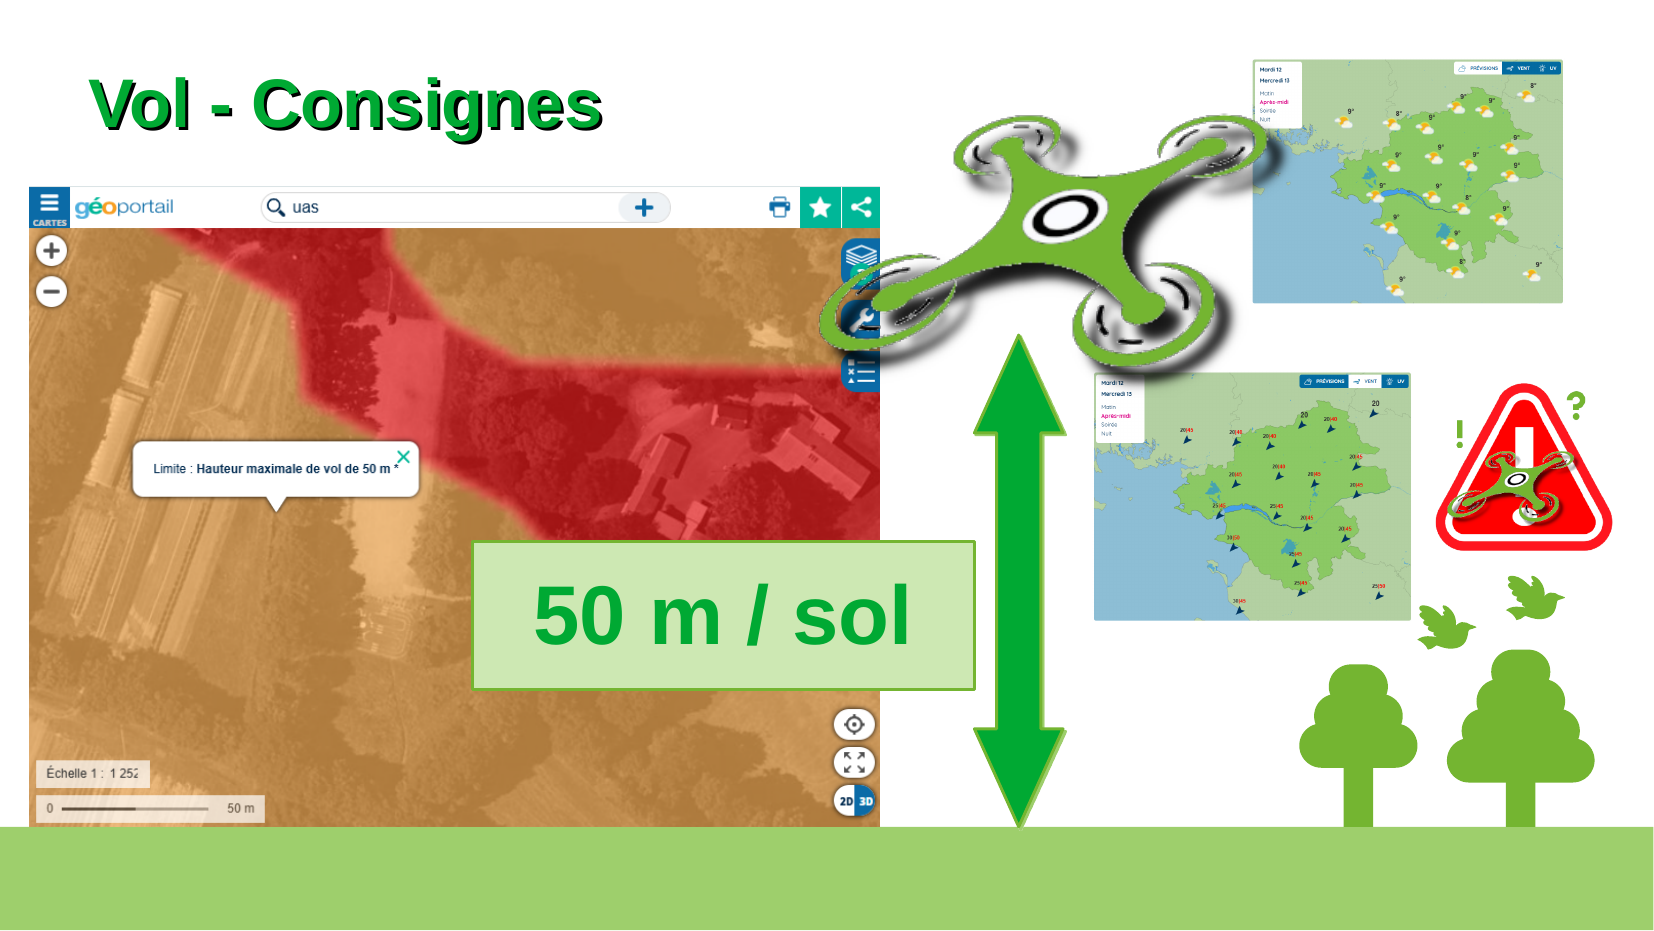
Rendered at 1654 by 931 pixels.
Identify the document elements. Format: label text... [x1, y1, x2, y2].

text_box [974, 335, 1064, 827]
text_box 50 m / sol [472, 541, 975, 690]
picture [29, 39, 1565, 827]
title Vol - Consignes [88, 29, 1565, 178]
picture [1416, 354, 1625, 568]
